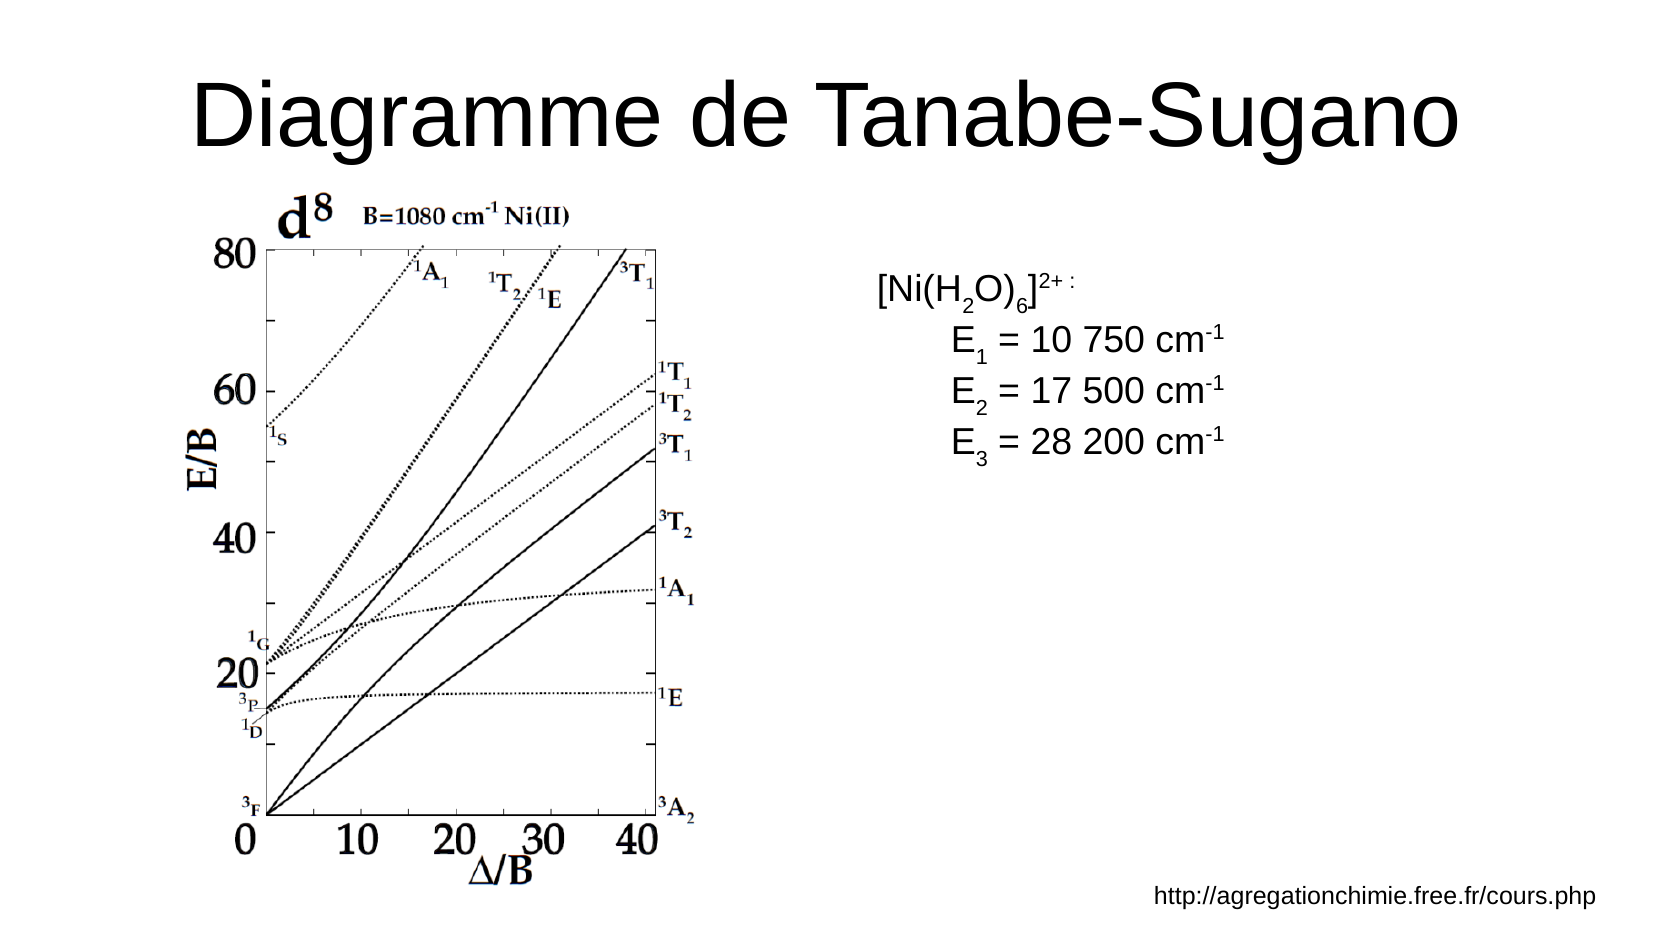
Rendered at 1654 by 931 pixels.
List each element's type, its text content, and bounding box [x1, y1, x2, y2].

picture [148, 190, 721, 898]
text_box http://agregationchimie.free.fr/cours.php [1139, 874, 1654, 931]
title Diagramme de Tanabe-Sugano [82, 37, 1571, 193]
text_box [Ni(H2O)6]2+ : E1 = 10 750 cm-1 E2 = 17 500 cm-1 E3 = 28 200 cm-1 [862, 259, 1382, 479]
